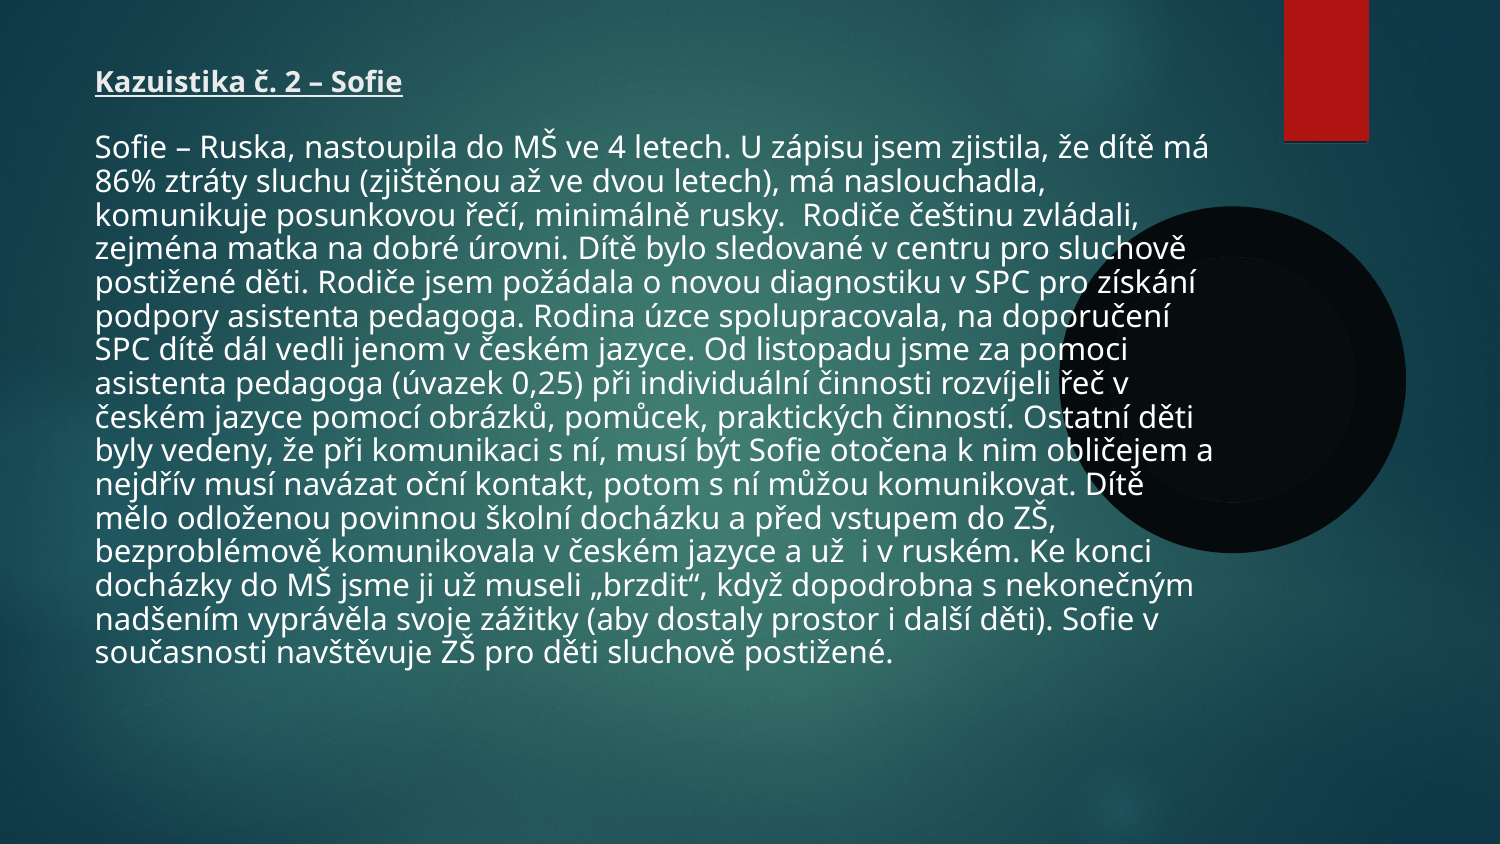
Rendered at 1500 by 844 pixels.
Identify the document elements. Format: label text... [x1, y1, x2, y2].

list Sofie – Ruska, nastoupila do MŠ ve 4 letech. U zápisu jsem zjistila, že dítě má 86% ztráty sluchu (zjištěnou až ve dvou letech), má naslouchadla, komunikuje posunkovou řečí, minimálně rusky. Rodiče češtinu zvládali, zejména matka na dobré úrovni. Dítě bylo sledované v centru pro sluchově postižené děti. Rodiče jsem požádala o novou diagnostiku v SPC pro získání podpory asistenta pedagoga. Rodina úzce spolupracovala, na doporučení SPC dítě dál vedli jenom v českém jazyce. Od listopadu jsme za pomoci asistenta pedagoga (úvazek 0,25) při individuální činnosti rozvíjeli řeč v českém jazyce pomocí obrázků, pomůcek, praktických činností. Ostatní děti byly vedeny, že při komunikaci s ní, musí být Sofie otočena k nim obličejem a nejdřív musí navázat oční kontakt, potom s ní můžou komunikovat. Dítě mělo odloženou povinnou školní docházku a před vstupem do ZŠ, bezproblémově komunikovala v českém jazyce a už i v ruském. Ke konci docházky do MŠ jsme ji už museli „brzdit“, když dopodrobna s nekonečným nadšením vyprávěla svoje zážitky (aby dostaly prostor i další děti). Sofie v současnosti navštěvuje ZŠ pro děti sluchově postižené. [79, 124, 1237, 769]
title Kazuistika č. 2 – Sofie [79, 55, 1237, 124]
